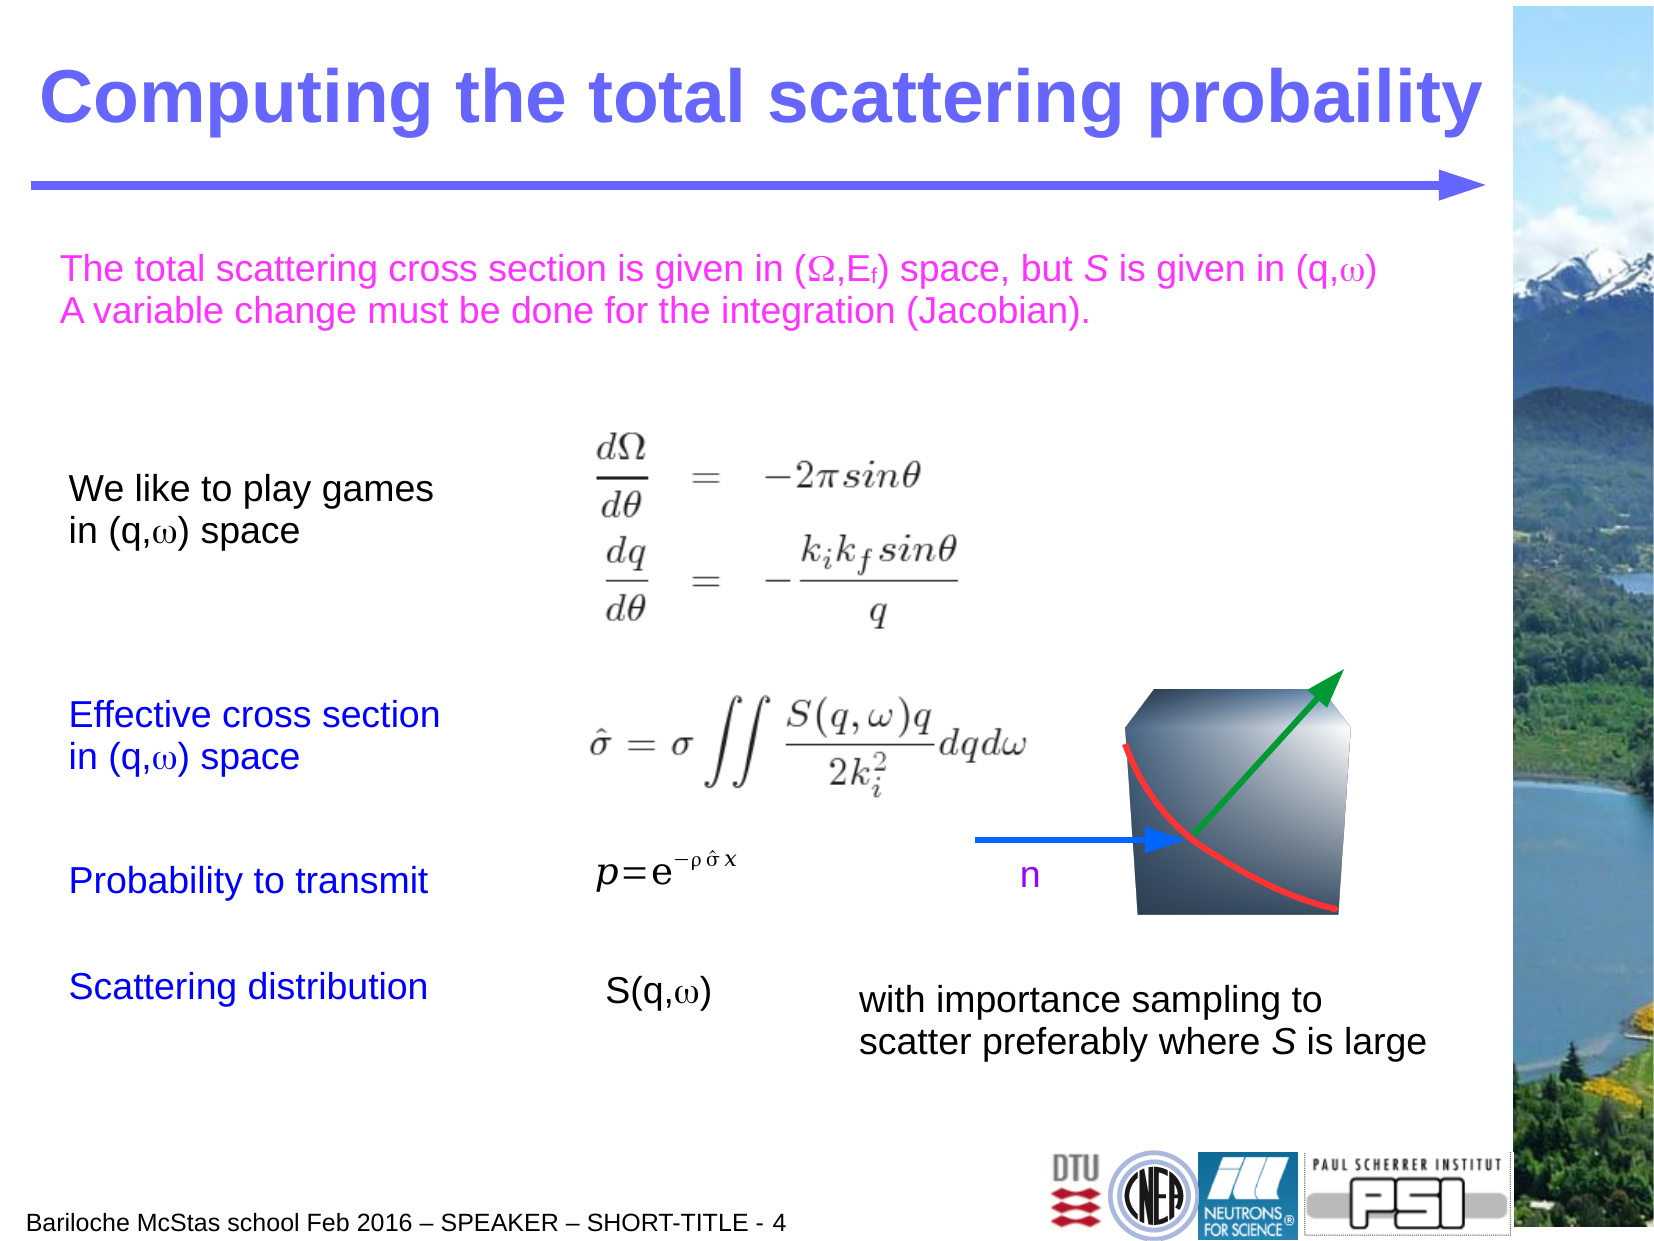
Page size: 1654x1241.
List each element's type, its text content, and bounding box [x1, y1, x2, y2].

text_box Scattering distribution [54, 958, 580, 1014]
text_box with importance sampling to scatter preferably where S is large [844, 971, 1443, 1070]
chart [588, 845, 744, 895]
picture [553, 403, 1024, 654]
text_box n [1005, 846, 1096, 904]
text_box Probability to transmit [53, 851, 580, 909]
picture [1108, 6, 1654, 1241]
picture [1050, 1152, 1103, 1230]
text_box Effective cross section in (q,w) space [53, 686, 580, 808]
picture [553, 675, 1063, 819]
text_box S(q,w) [590, 961, 781, 1026]
title Computing the total scattering probaility [17, 31, 1506, 163]
text_box The total scattering cross section is given in (W,Ef) space, but S is given in (q,w) A variable change must be done for the integration (Jacobian). [45, 240, 1501, 356]
text_box We like to play games in (q,w) space [53, 459, 511, 581]
